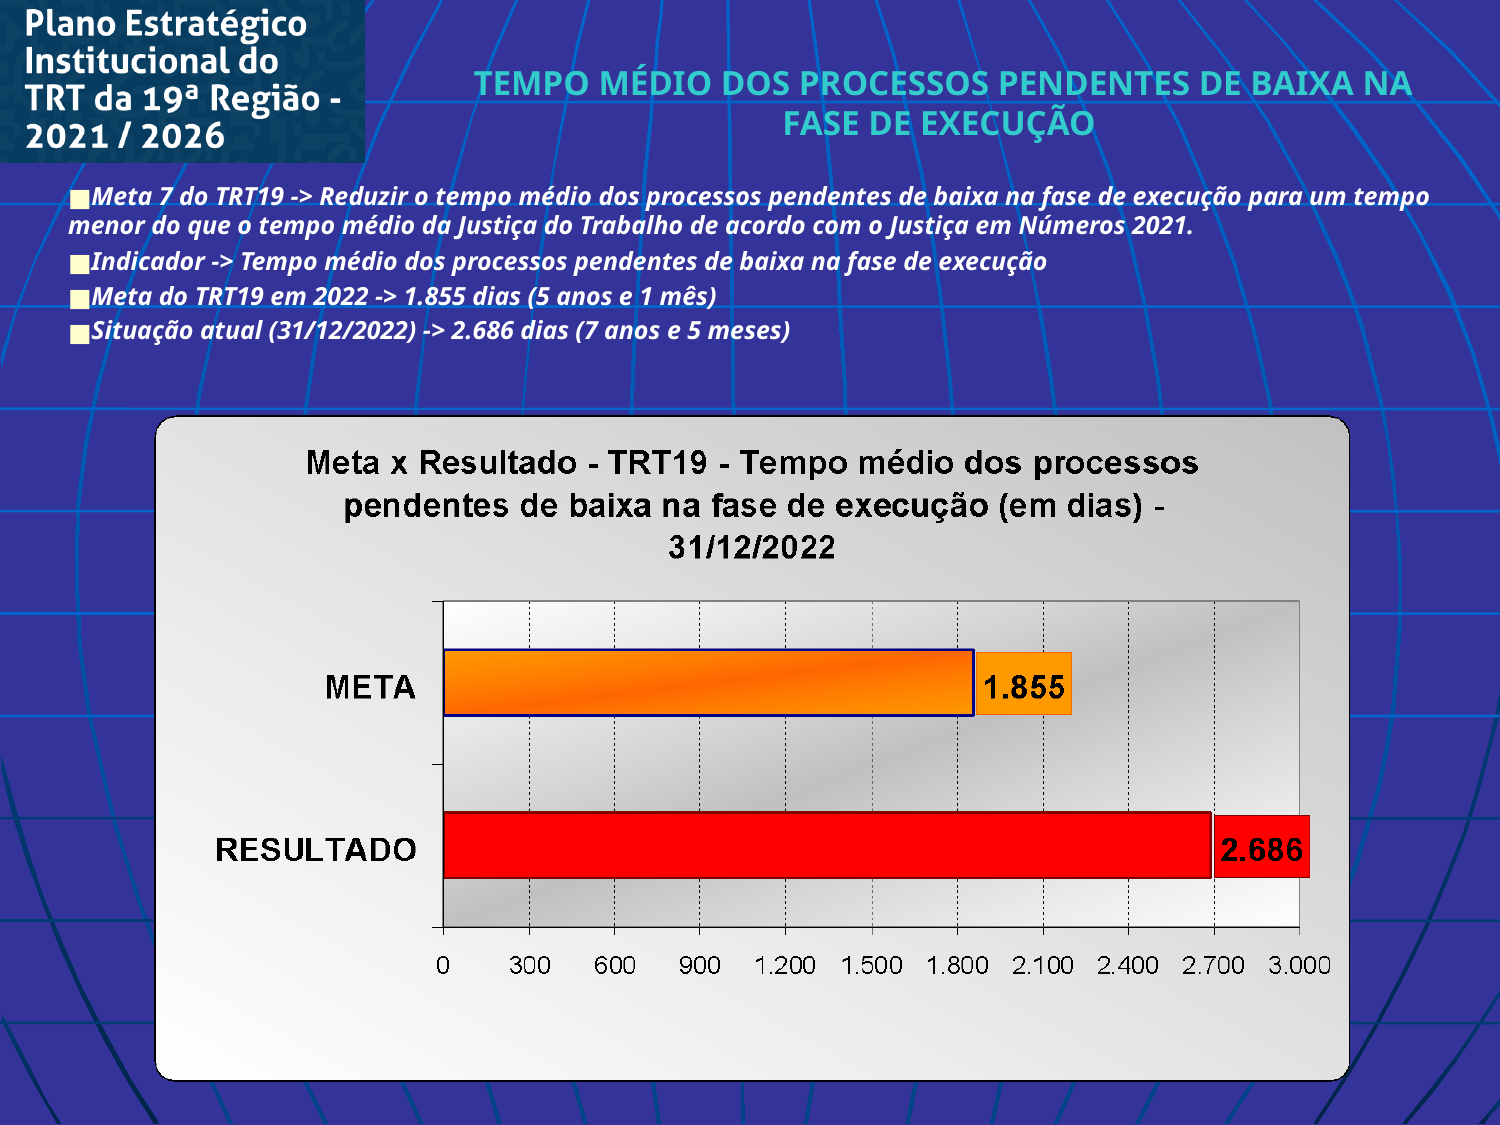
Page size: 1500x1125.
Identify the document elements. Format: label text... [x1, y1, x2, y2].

text_box TEMPO MÉDIO DOS PROCESSOS PENDENTES DE BAIXA NA FASE DE EXECUÇÃO [407, 54, 1471, 150]
picture [147, 408, 1359, 1089]
text_box Meta 7 do TRT19 -> Reduzir o tempo médio dos processos pendentes de baixa na fase de execução para um tempo menor do que o tempo médio da Justiça do Trabalho de acordo com o Justiça em Números 2021. Indicador -> Tempo médio dos processos pendentes de baixa na fase de execução Meta do TRT19 em 2022 -> 1.855 dias (5 anos e 1 mês) Situação atual (31/12/2022) -> 2.686 dias (7 anos e 5 meses) [53, 172, 1459, 433]
picture [0, 0, 365, 163]
